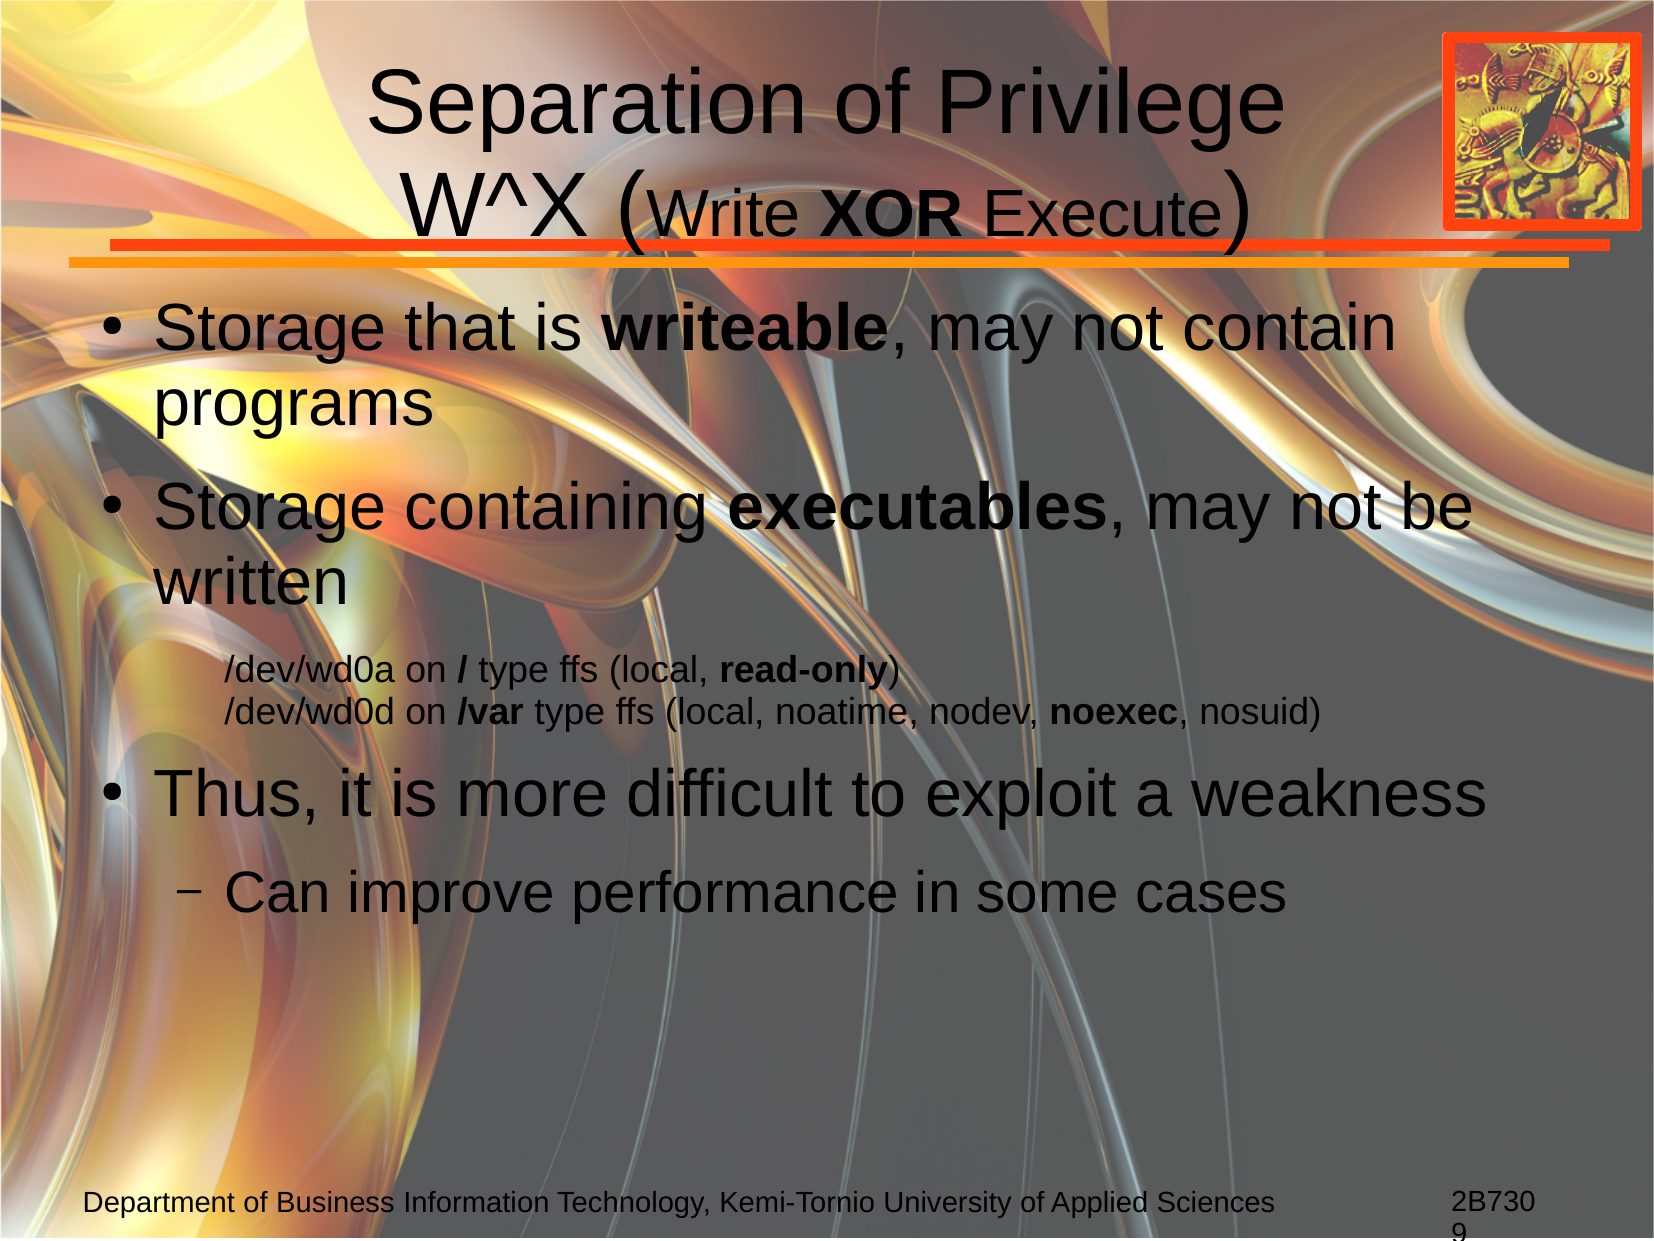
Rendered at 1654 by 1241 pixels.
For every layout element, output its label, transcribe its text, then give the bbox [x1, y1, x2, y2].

title Separation of Privilege W^X (Write XOR Execute) [82, 39, 1571, 267]
list Storage that is writeable, may not contain programs Storage containing executables, may not be written /dev/wd0a on / type ffs (local, read-only) /dev/wd0d on /var type ffs (local, noatime, nodev, noexec, nosuid) Thus, it is more difficult to exploit a weakness Can improve performance in some cases [82, 290, 1571, 1094]
